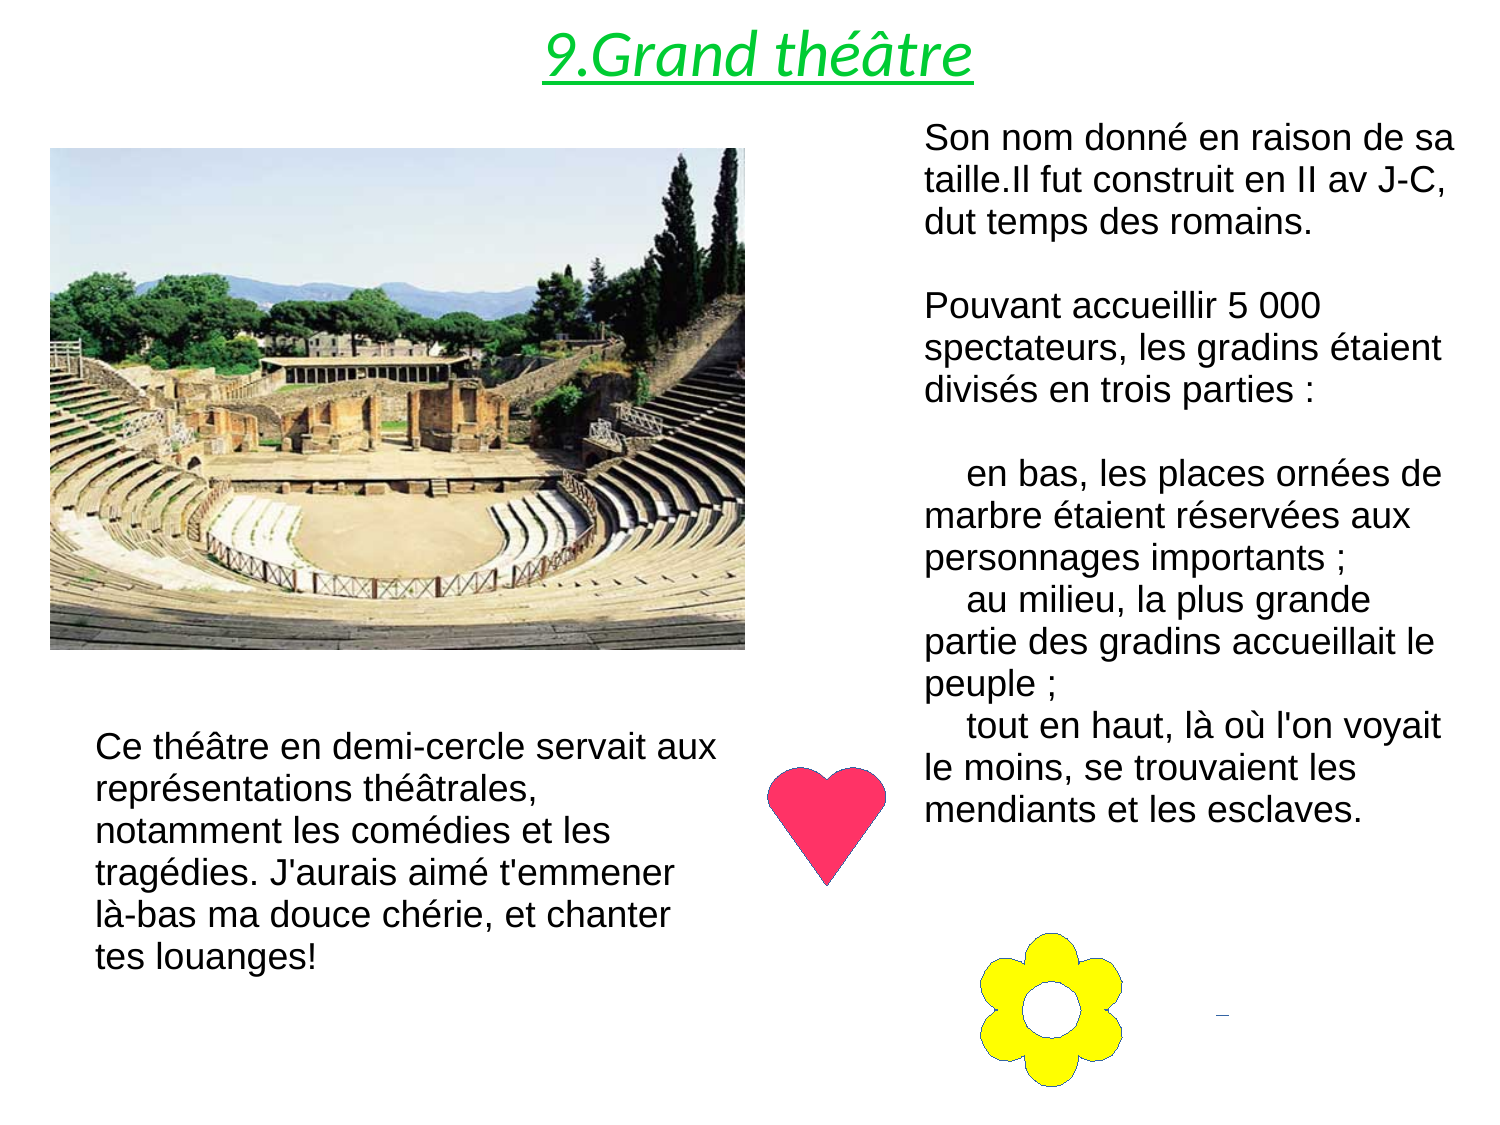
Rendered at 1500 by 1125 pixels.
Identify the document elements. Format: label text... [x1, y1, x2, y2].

text_box Ce théâtre en demi-cercle servait aux représentations théâtrales, notamment les comédies et les tragédies. J'aurais aimé t'emmener là-bas ma douce chérie, et chanter tes louanges! [80, 676, 733, 1028]
text_box Son nom donné en raison de sa taille.Il fut construit en II av J-C, dut temps des romains. Pouvant accueillir 5 000 spectateurs, les gradins étaient divisés en trois parties : en bas, les places ornées de marbre étaient réservées aux personnages importants ; au milieu, la plus grande partie des gradins accueillait le peuple ; tout en haut, là où l'on voyait le moins, se trouvaient les mendiants et les esclaves. [909, 108, 1477, 880]
text_box [980, 933, 1123, 1087]
text_box [767, 767, 886, 886]
picture [50, 148, 745, 650]
title 9.Grand théâtre [82, 0, 1433, 154]
